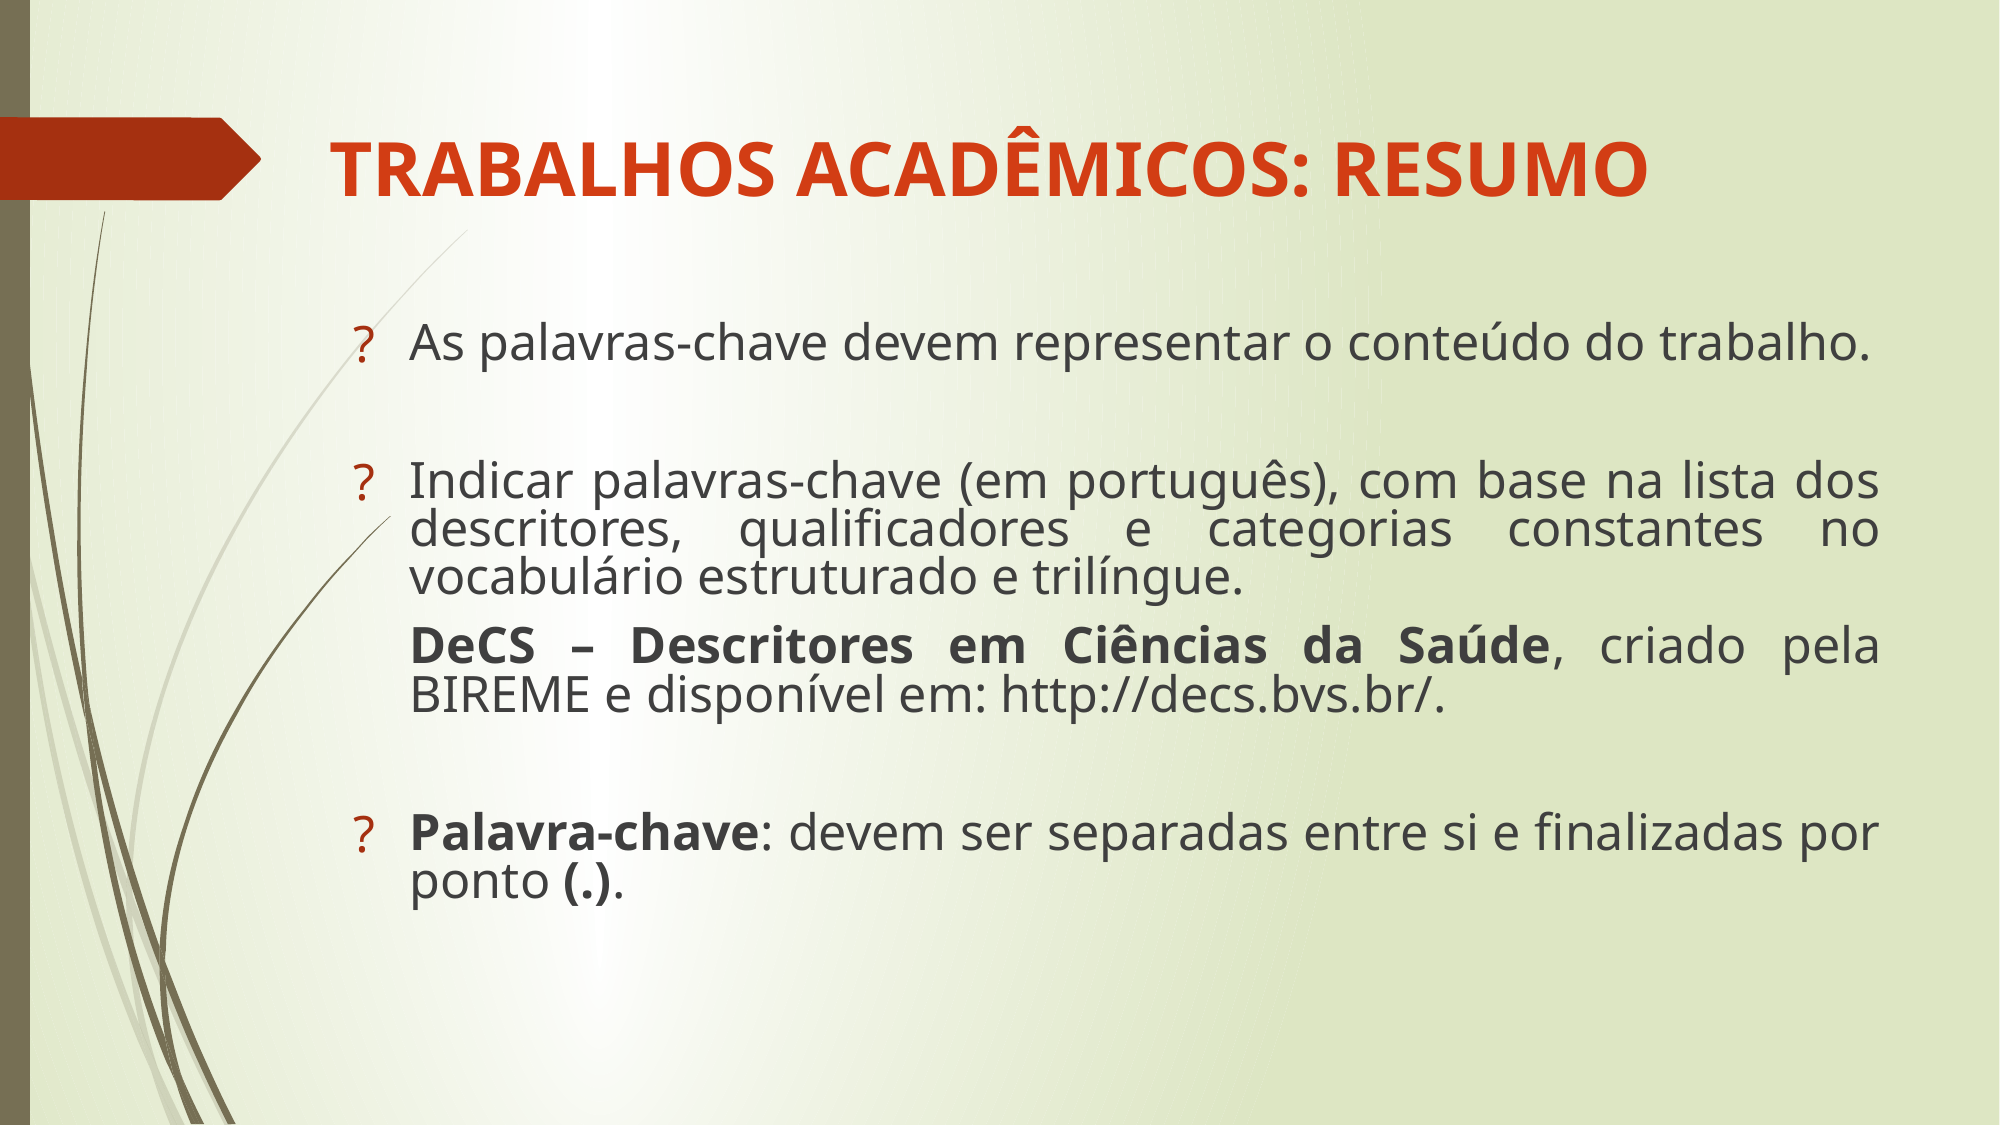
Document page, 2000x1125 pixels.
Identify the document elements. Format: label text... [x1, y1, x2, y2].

title TRABALHOS ACADÊMICOS: RESUMO [314, 113, 1777, 232]
list As palavras-chave devem representar o conteúdo do trabalho. Indicar palavras-chave (em português), com base na lista dos descritores, qualificadores e categorias constantes no vocabulário estruturado e trilíngue. DeCS – Descritores em Ciências da Saúde, criado pela BIREME e disponível em: http://decs.bvs.br/. Palavra-chave: devem ser separadas entre si e finalizadas por ponto (.). [338, 314, 1898, 988]
